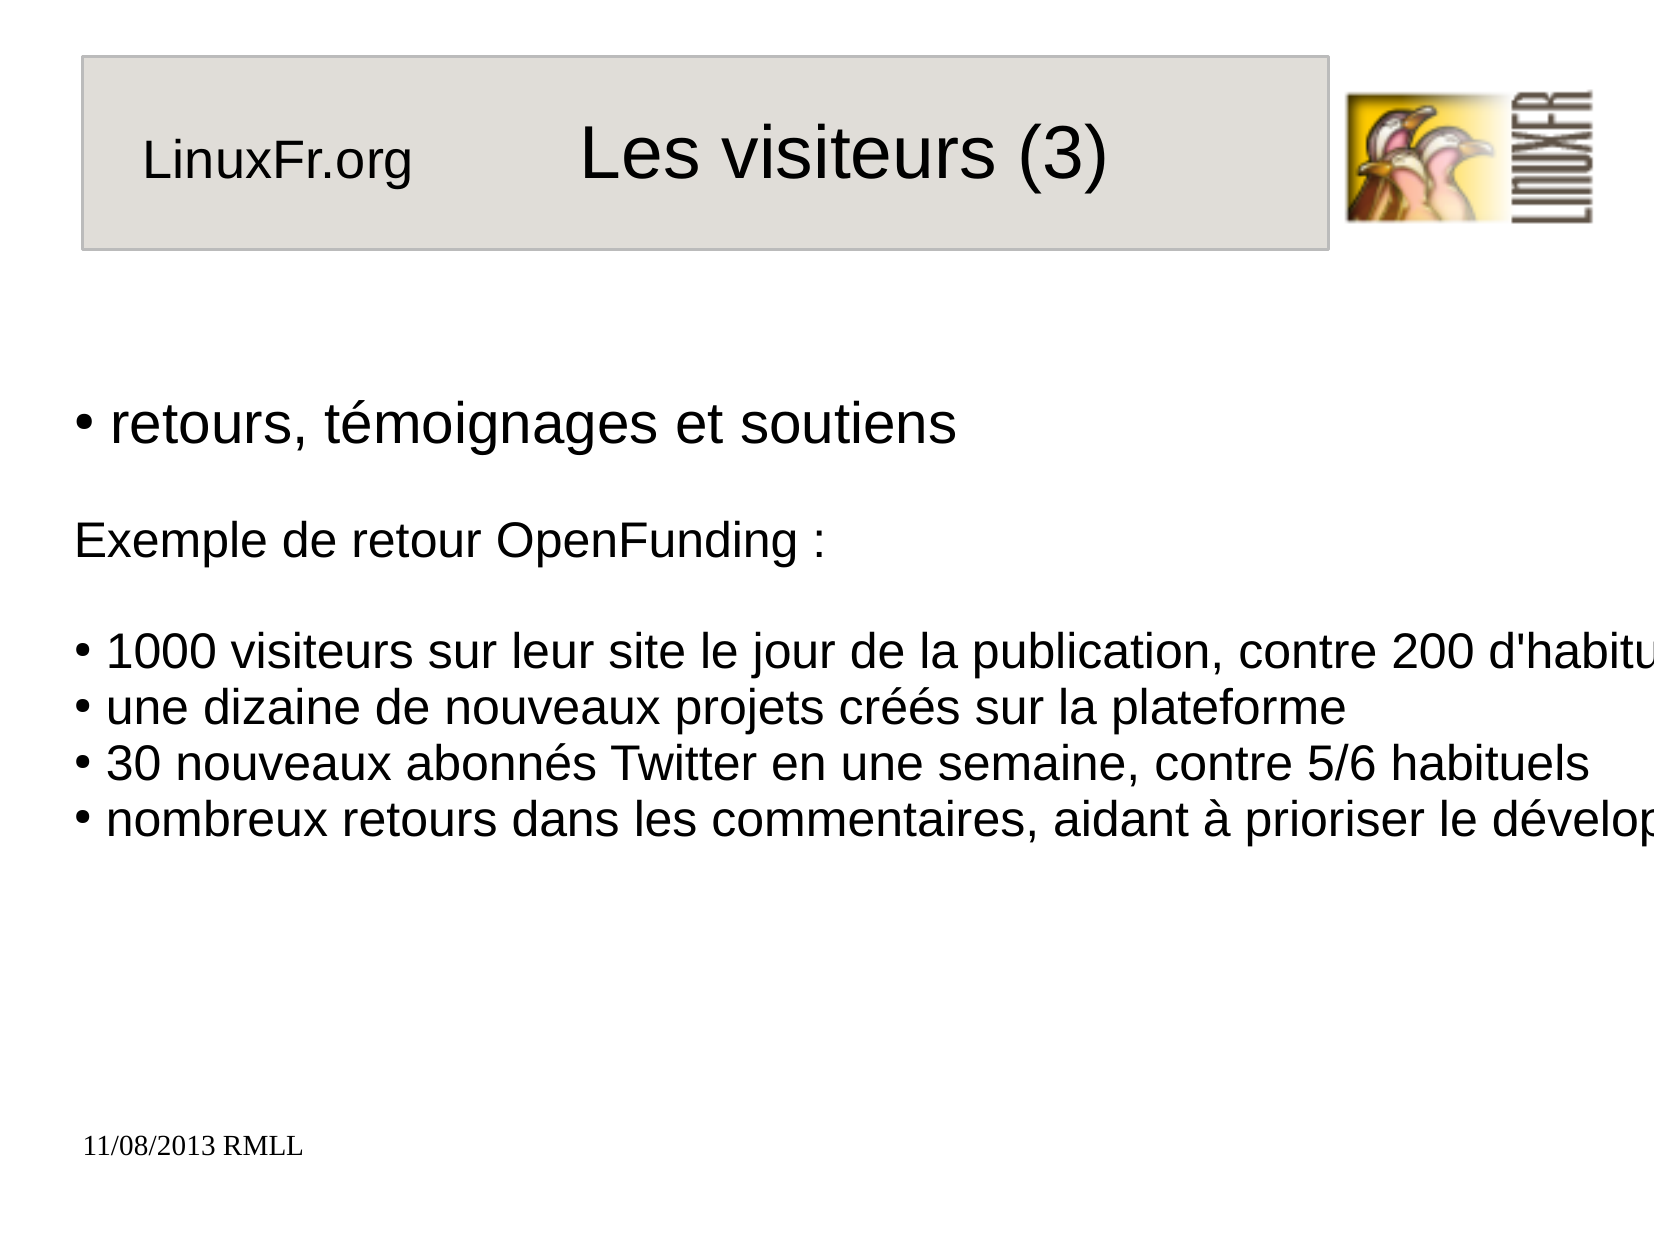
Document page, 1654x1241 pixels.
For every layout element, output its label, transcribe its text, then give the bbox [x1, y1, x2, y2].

title LinuxFr.org Les visiteurs (3) [82, 56, 1329, 250]
picture [1341, 88, 1601, 229]
text_box retours, témoignages et soutiens Exemple de retour OpenFunding : 1000 visiteurs sur leur site le jour de la publication, contre 200 d'habitude une dizaine de nouveaux projets créés sur la plateforme 30 nouveaux abonnés Twitter en une semaine, contre 5/6 habituels nombreux retours dans les commentaires, aidant à prioriser le développement [59, 383, 1595, 907]
